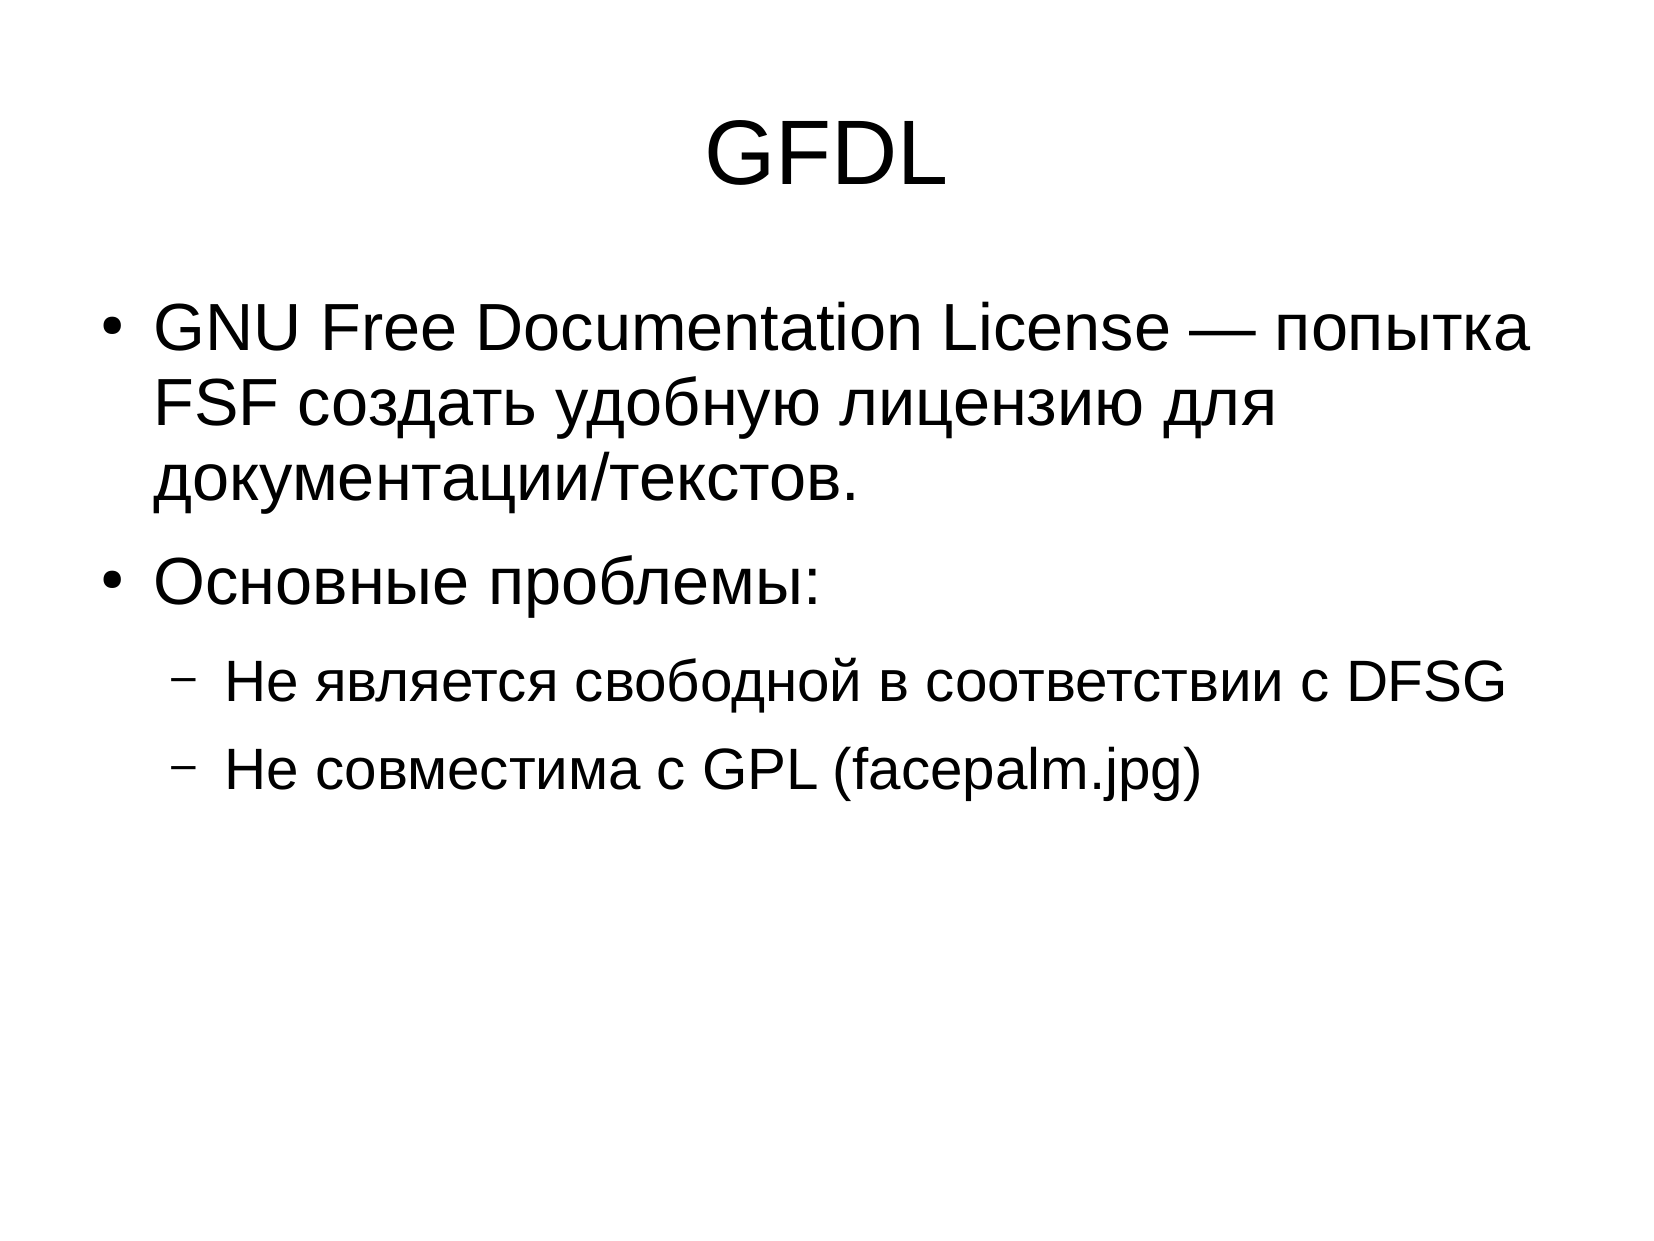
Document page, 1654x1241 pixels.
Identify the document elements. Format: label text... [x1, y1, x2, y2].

list GNU Free Documentation License — попытка FSF создать удобную лицензию для документации/текстов. Основные проблемы: Не является свободной в соответствии с DFSG Не совместима с GPL (facepalm.jpg) [82, 290, 1571, 1010]
title GFDL [82, 49, 1571, 257]
